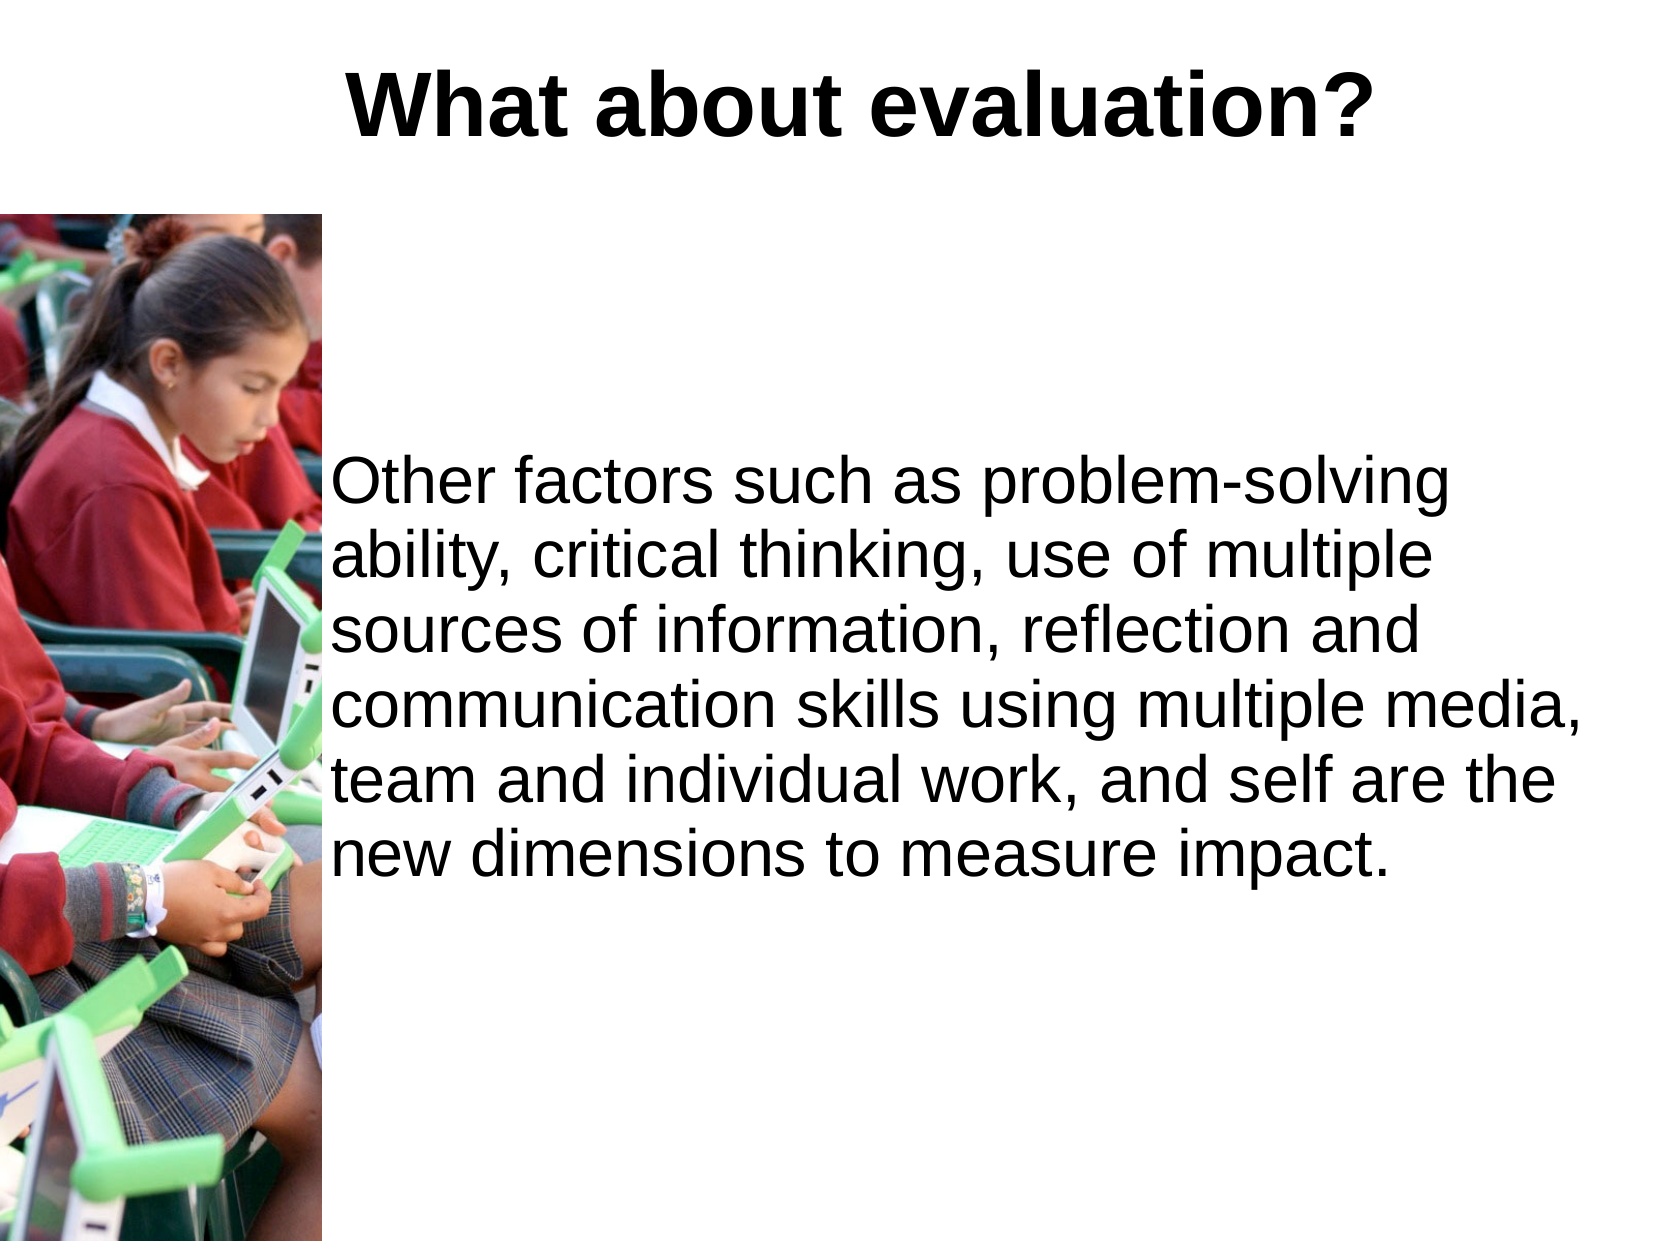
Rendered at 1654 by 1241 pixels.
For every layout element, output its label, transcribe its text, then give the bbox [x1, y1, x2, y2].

title What about evaluation? [345, 0, 1654, 211]
picture [0, 214, 322, 1241]
subtitle Other factors such as problem-solving ability, critical thinking, use of multiple sources of information, reflection and communication skills using multiple media, team and individual work, and self are the new dimensions to measure impact. [330, 225, 1654, 1109]
